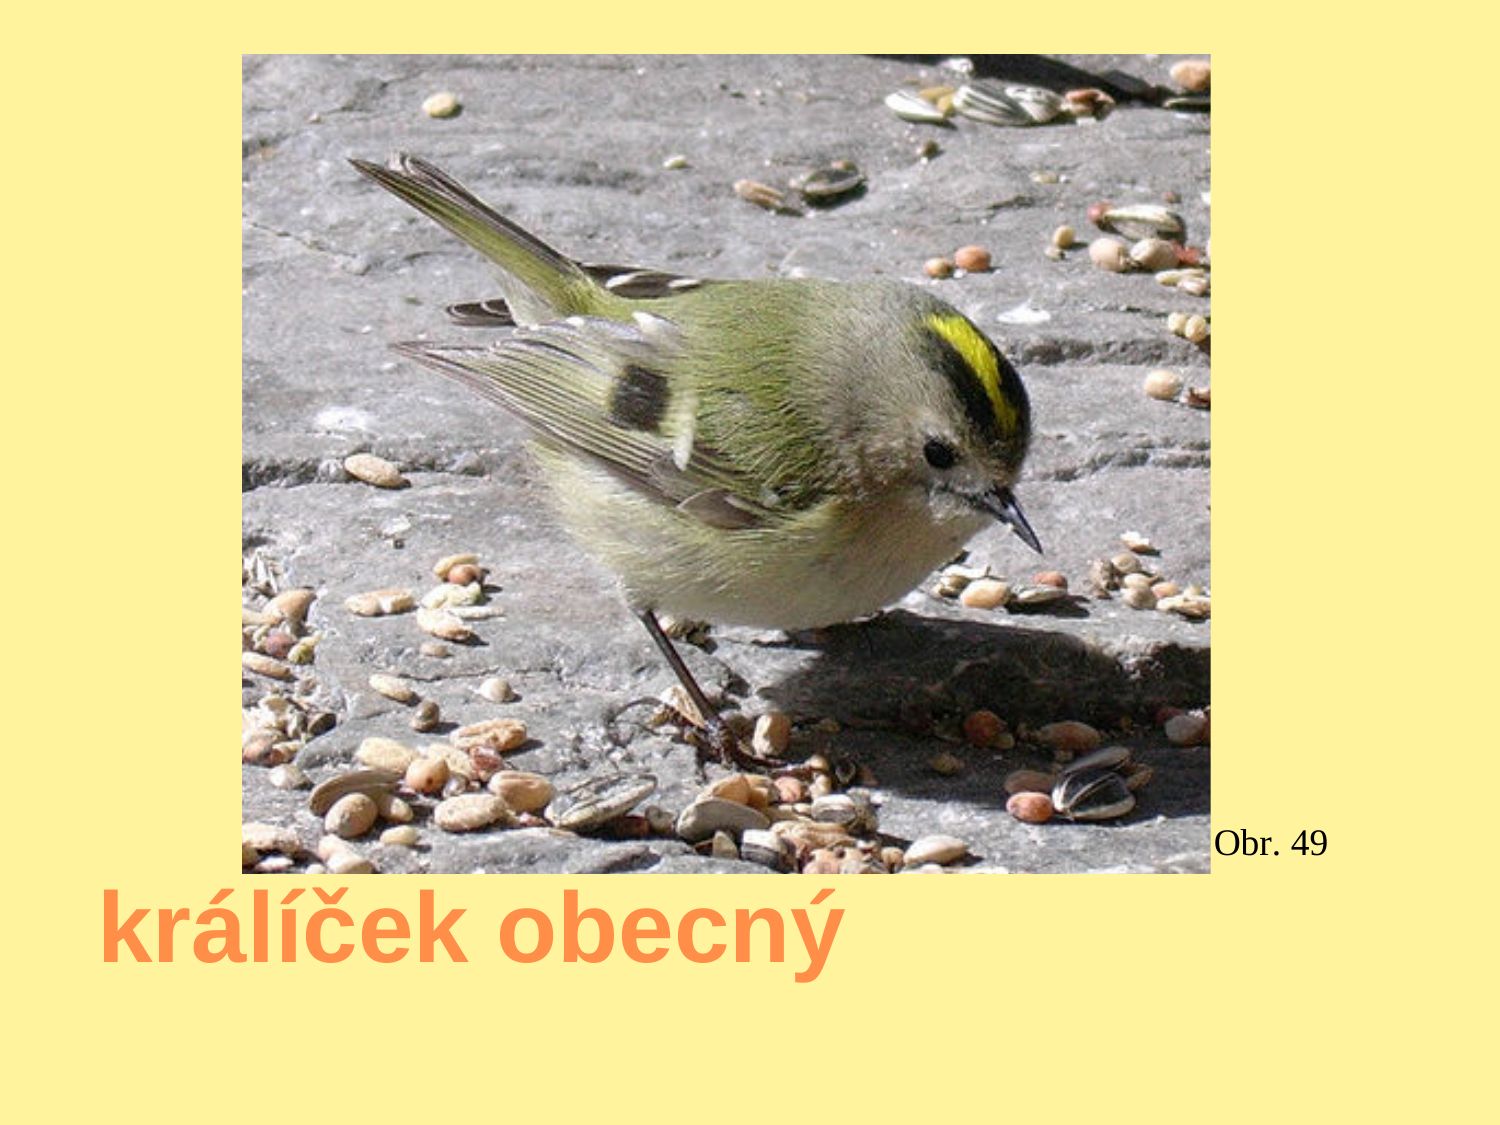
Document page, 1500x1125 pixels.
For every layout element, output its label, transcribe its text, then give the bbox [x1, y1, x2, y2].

title králíček obecný [82, 817, 1426, 991]
text_box Obr. 49 [1211, 810, 1353, 872]
picture [242, 54, 1211, 874]
